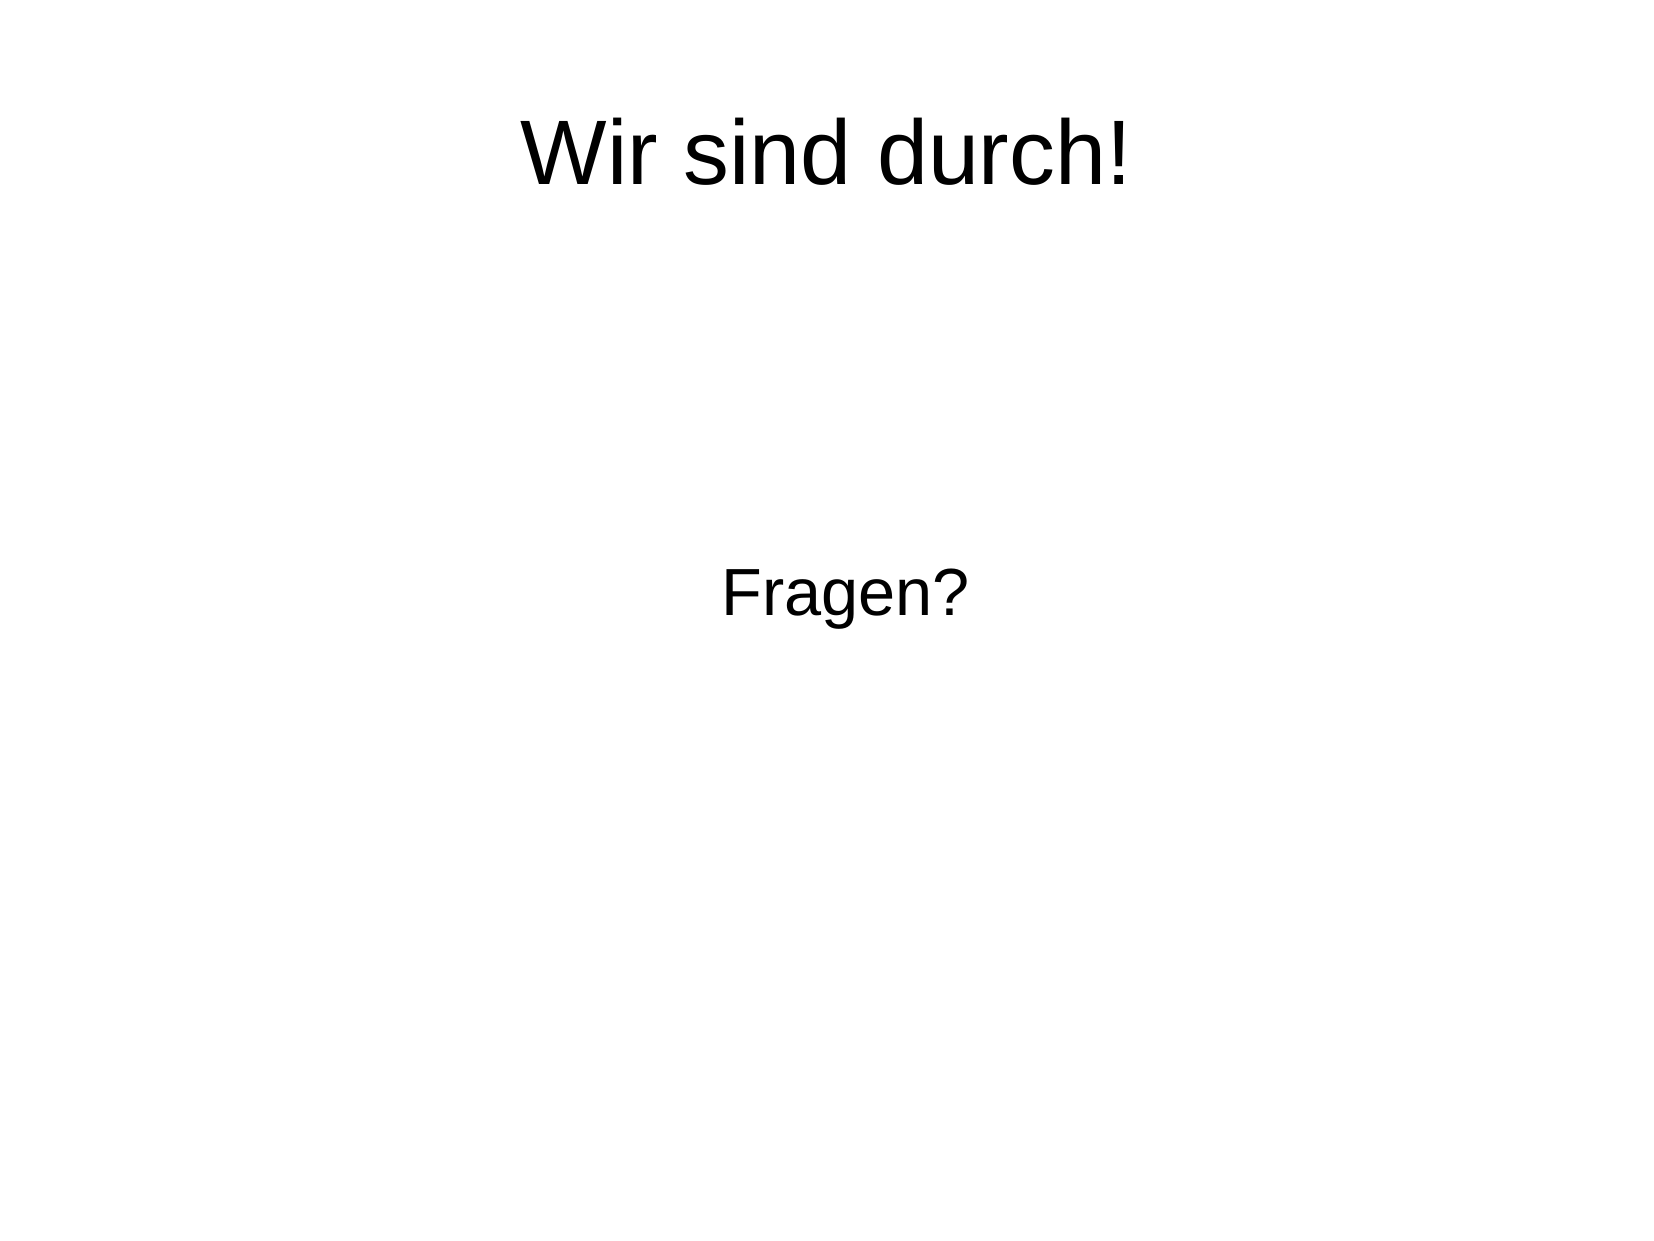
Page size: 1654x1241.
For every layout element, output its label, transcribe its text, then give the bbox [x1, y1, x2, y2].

list Fragen? [82, 555, 1538, 1010]
title Wir sind durch! [82, 49, 1571, 257]
